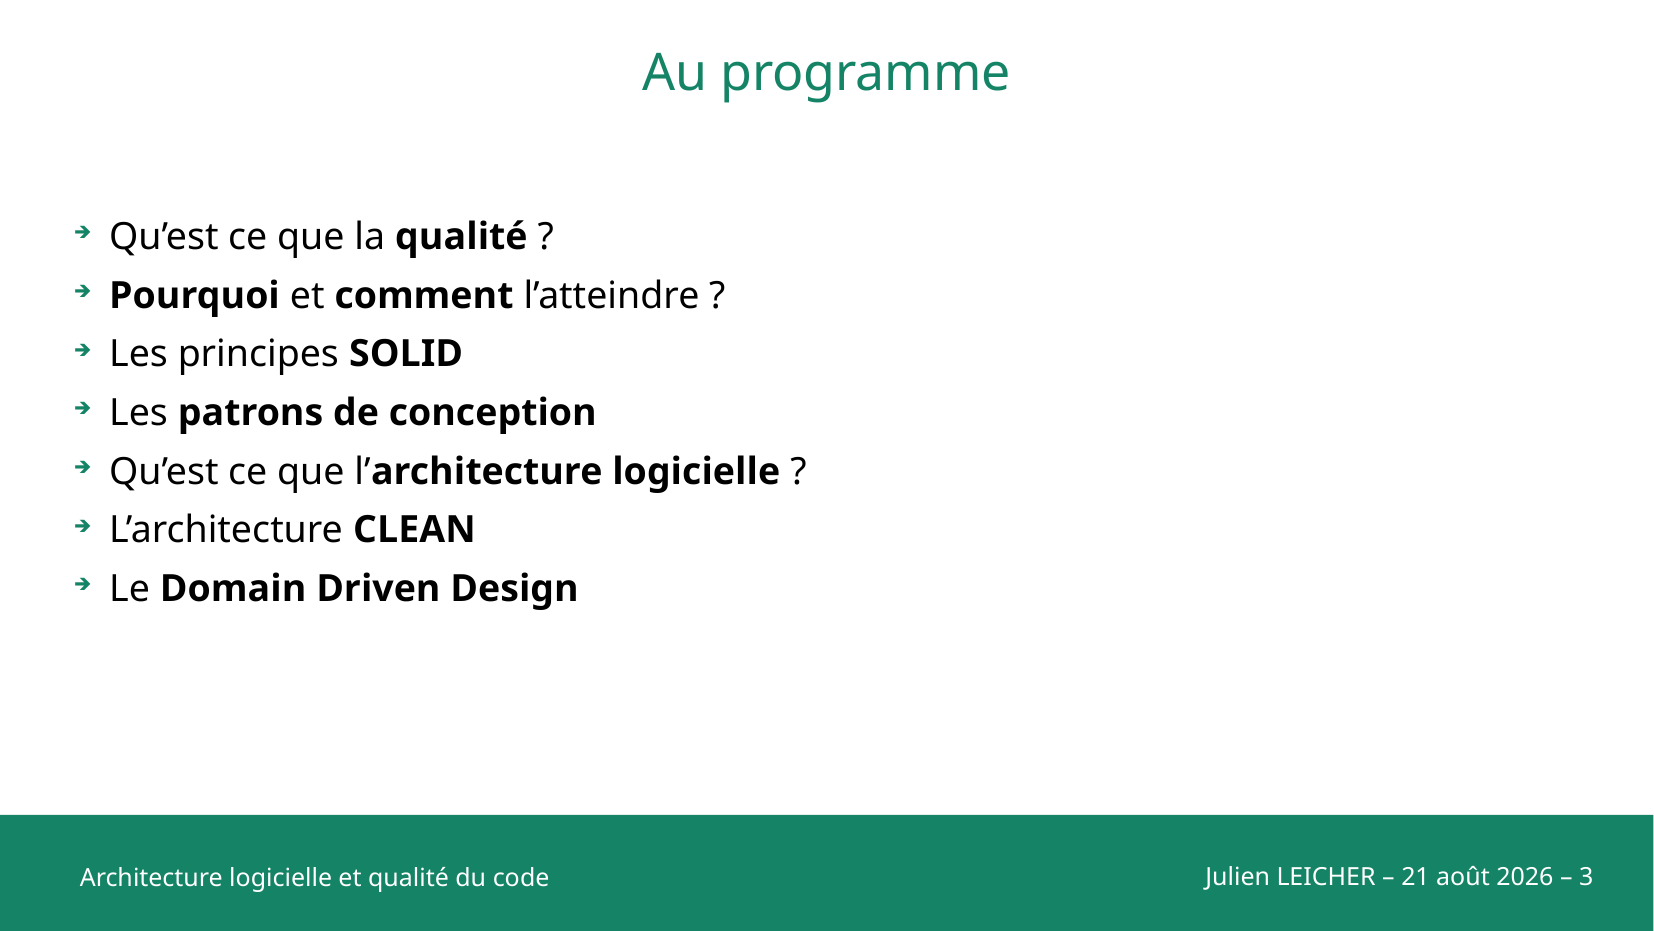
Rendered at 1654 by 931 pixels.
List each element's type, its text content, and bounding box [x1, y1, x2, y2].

text_box Julien LEICHER – 3 mars 2022 – 41 [0, 814, 1654, 931]
text_box Architecture logicielle et qualité du code [64, 852, 798, 898]
text_box Qu’est ce que la qualité ? Pourquoi et comment l’atteindre ? Les principes SOLID Les patrons de conception Qu’est ce que l’architecture logicielle ? L’architecture CLEAN Le Domain Driven Design [59, 194, 1595, 678]
text_box Au programme [0, 27, 1654, 113]
